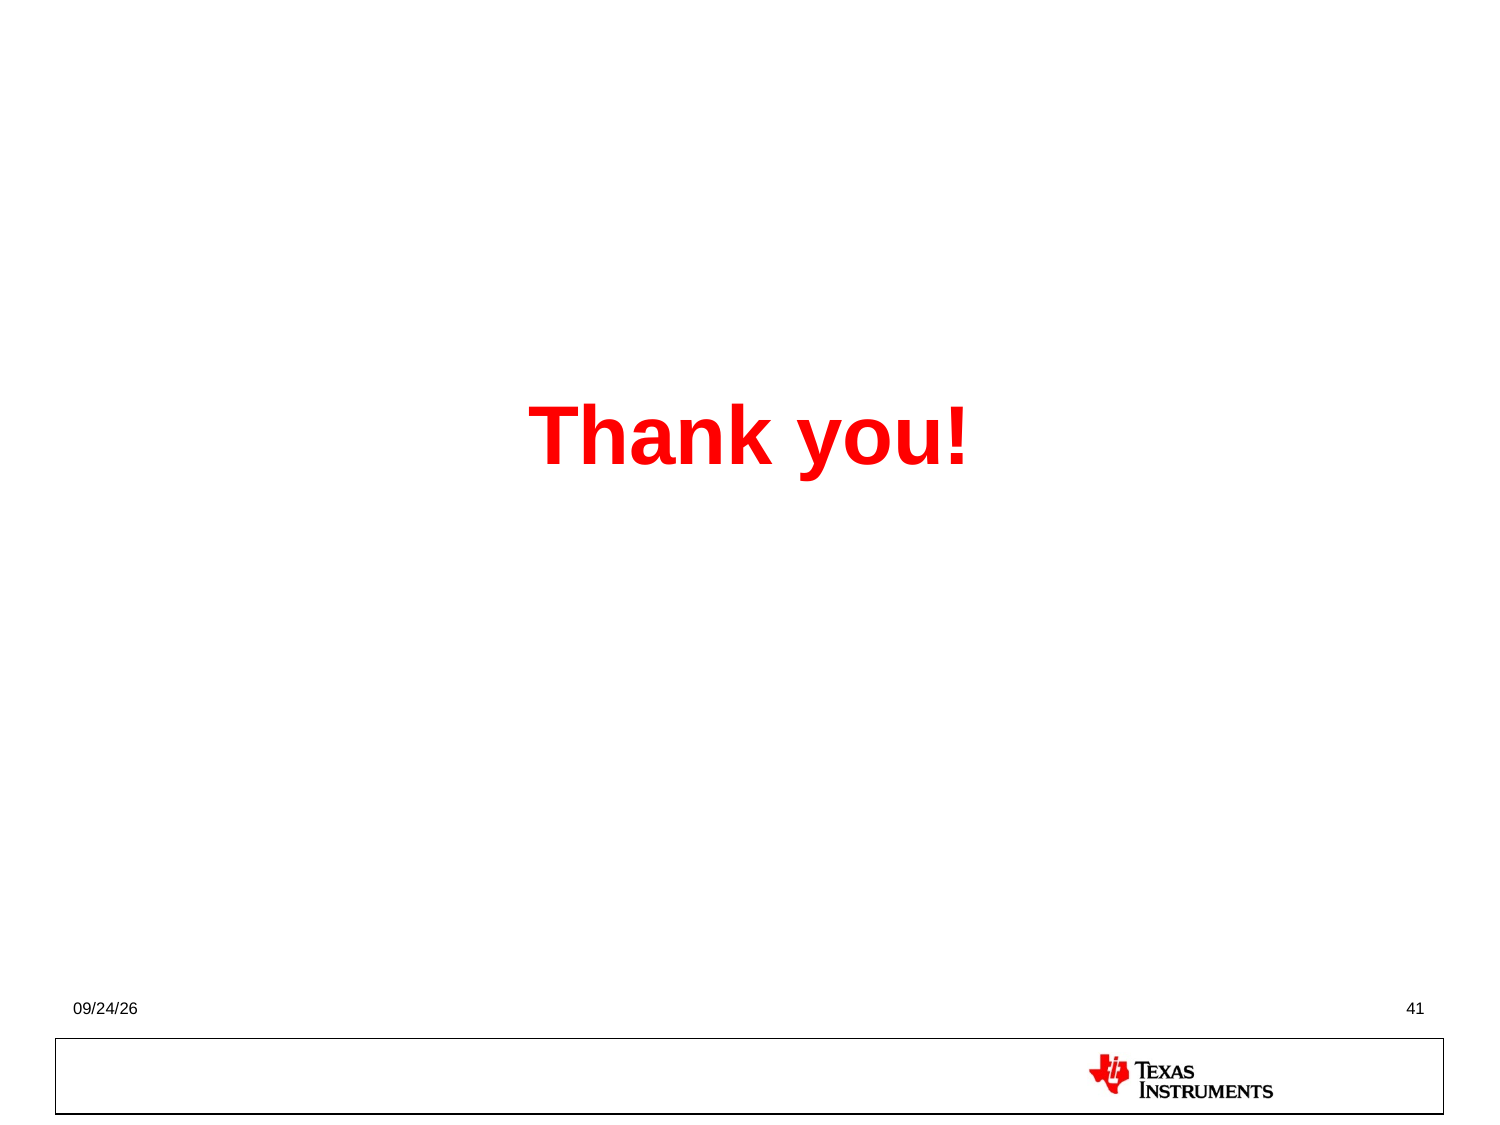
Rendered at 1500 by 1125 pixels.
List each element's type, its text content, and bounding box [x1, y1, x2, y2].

title Thank you! [56, 318, 1444, 560]
text_box <number> [1089, 990, 1440, 1025]
picture [1087, 1052, 1274, 1099]
text_box 01/09/12 [58, 990, 409, 1025]
